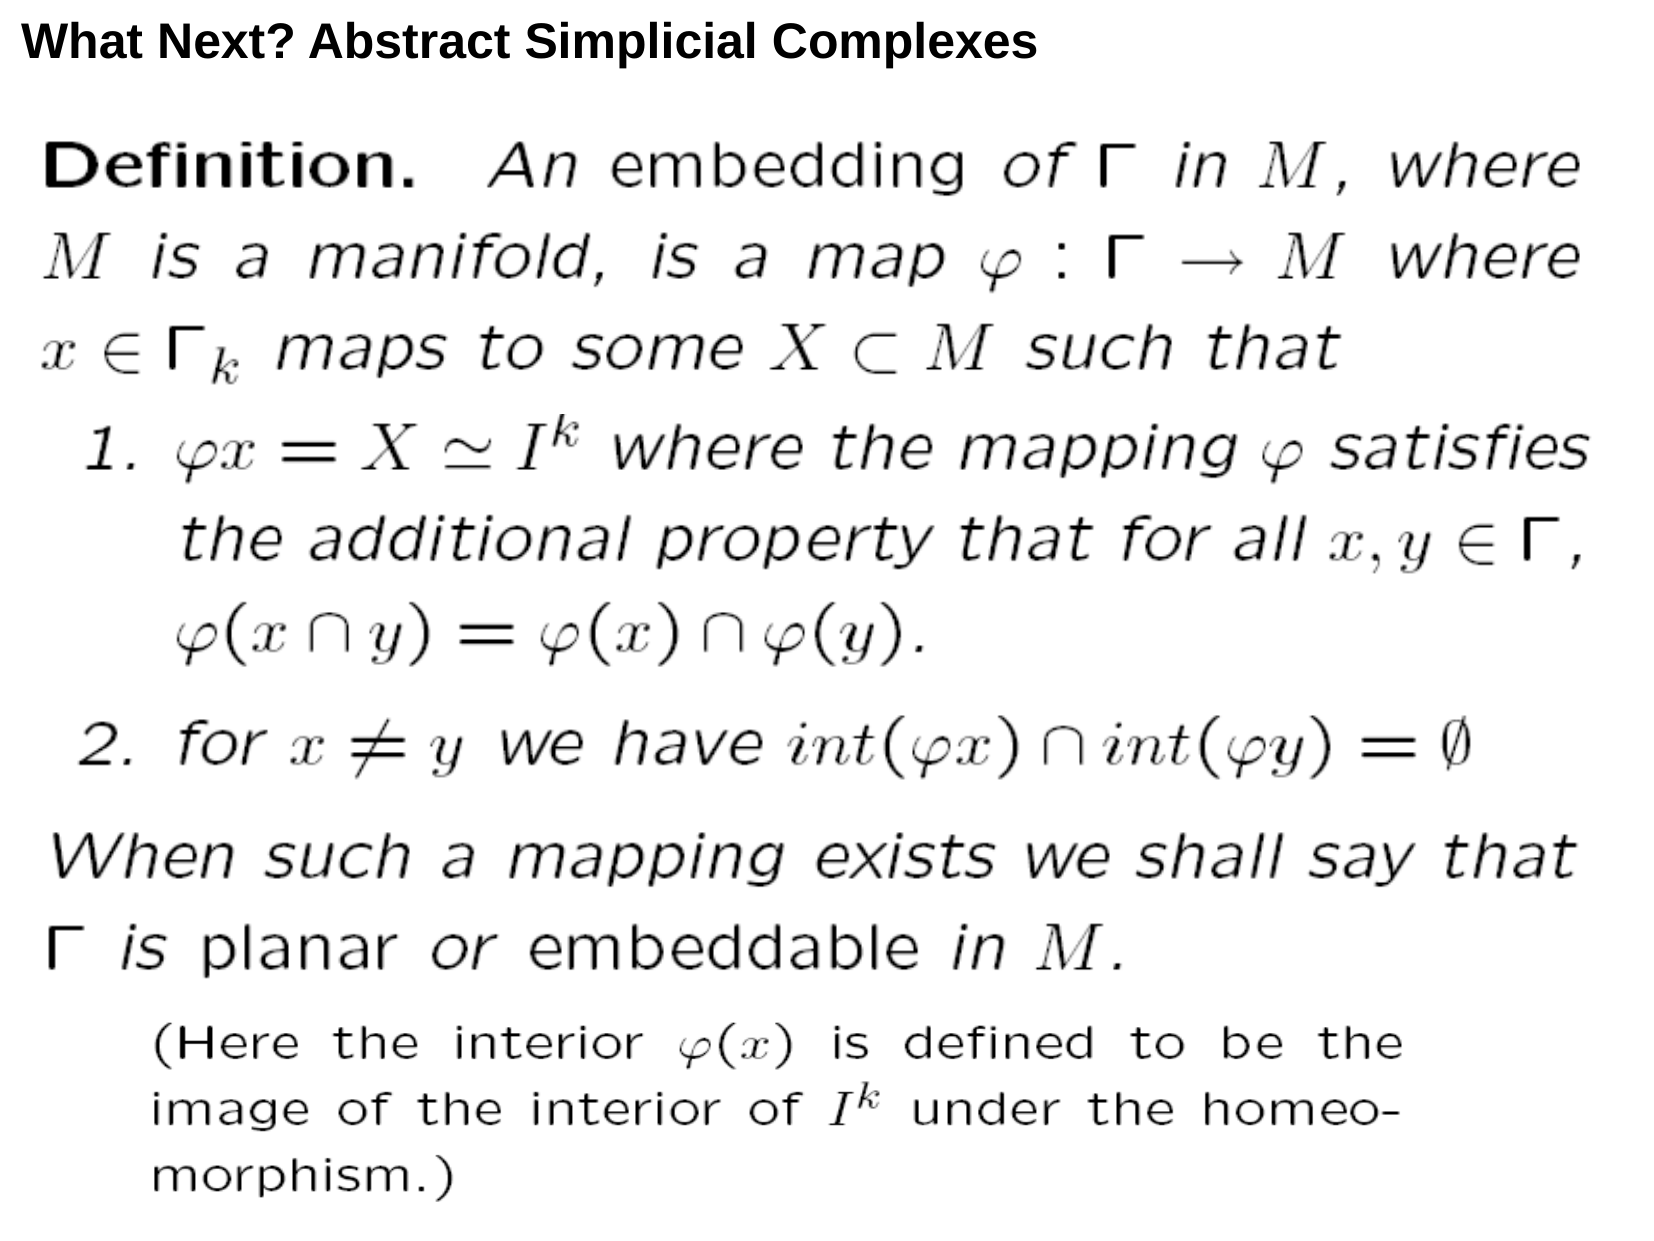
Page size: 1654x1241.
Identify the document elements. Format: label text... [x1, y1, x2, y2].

picture [71, 414, 1604, 696]
text_box What Next? Abstract Simplicial Complexes [6, 6, 1654, 79]
picture [136, 1008, 1412, 1205]
picture [39, 800, 1589, 995]
picture [53, 710, 1504, 790]
picture [36, 134, 1603, 398]
